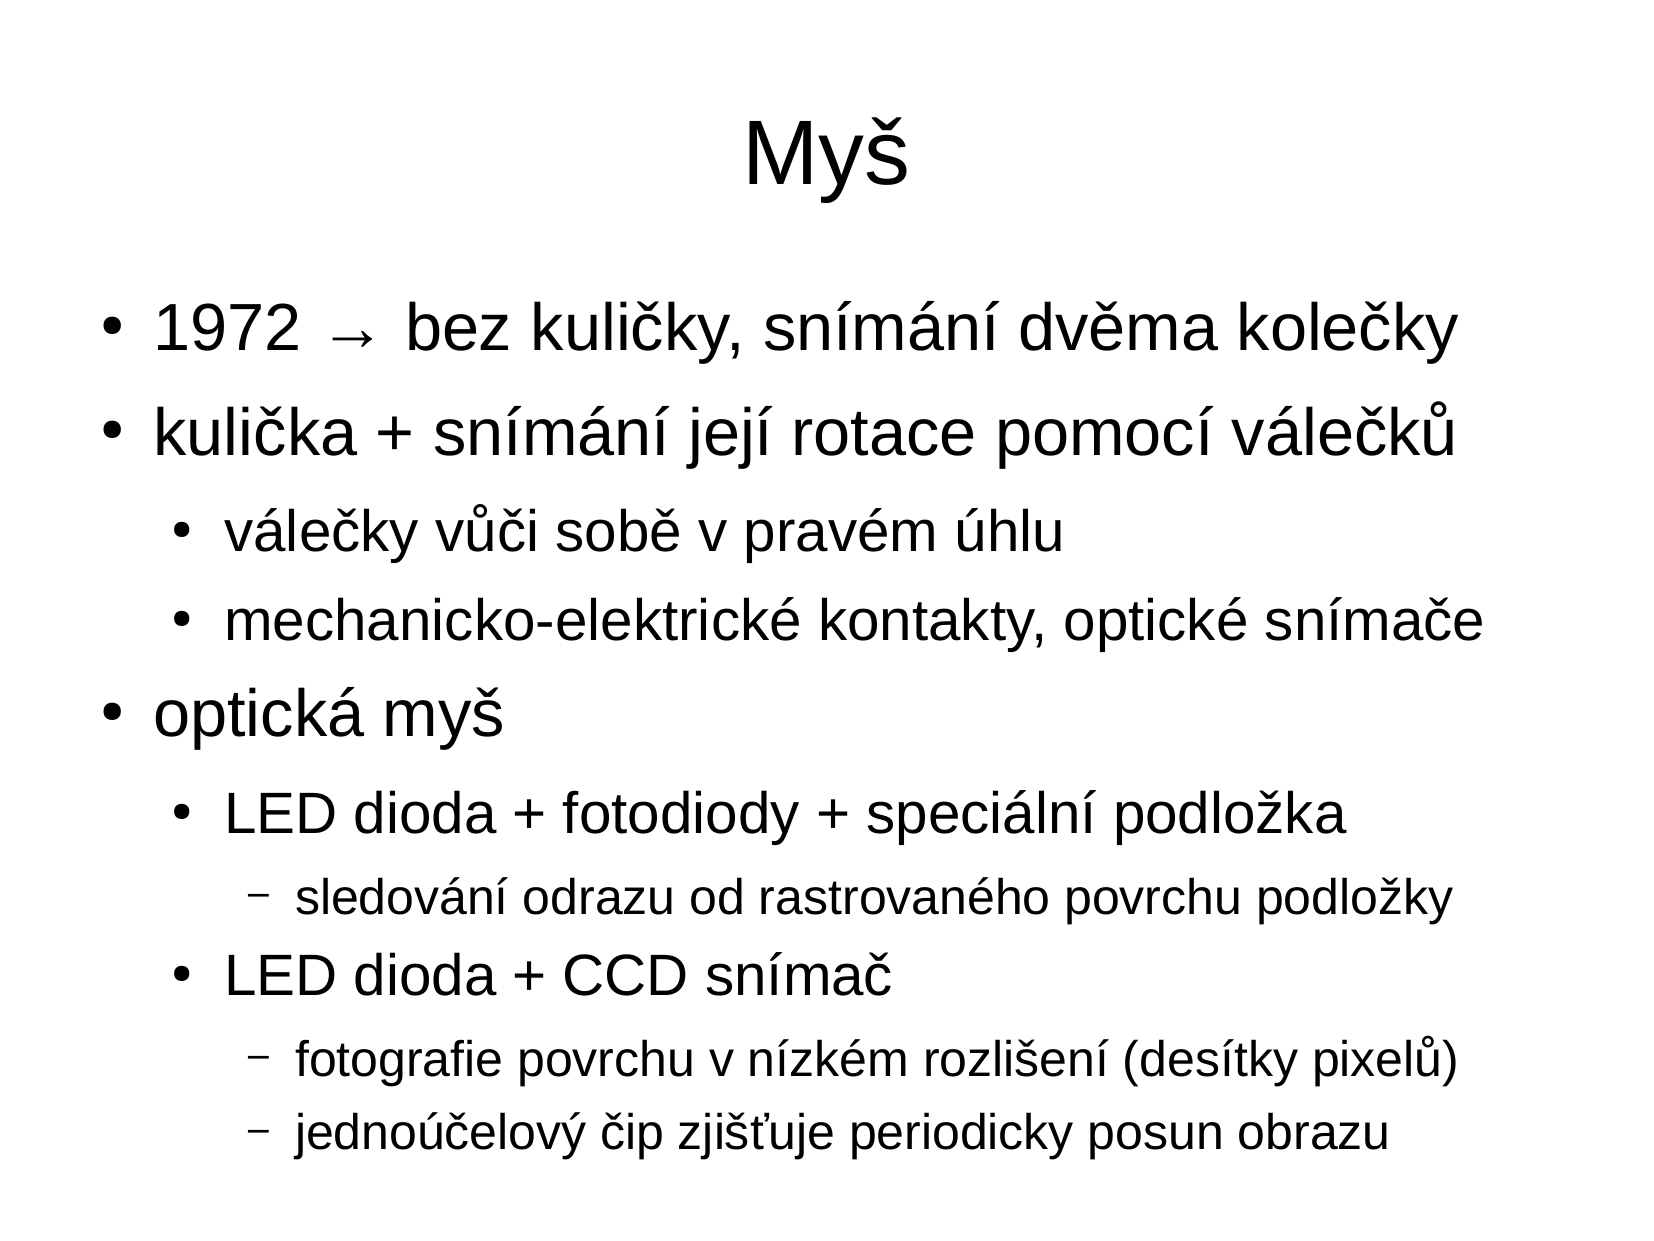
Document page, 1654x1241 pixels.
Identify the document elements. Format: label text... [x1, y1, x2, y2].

list 1972 → bez kuličky, snímání dvěma kolečky kulička + snímání její rotace pomocí válečků válečky vůči sobě v pravém úhlu mechanicko-elektrické kontakty, optické snímače optická myš LED dioda + fotodiody + speciální podložka sledování odrazu od rastrovaného povrchu podložky LED dioda + CCD snímač fotografie povrchu v nízkém rozlišení (desítky pixelů) jednoúčelový čip zjišťuje periodicky posun obrazu [82, 290, 1571, 1217]
title Myš [82, 49, 1571, 257]
